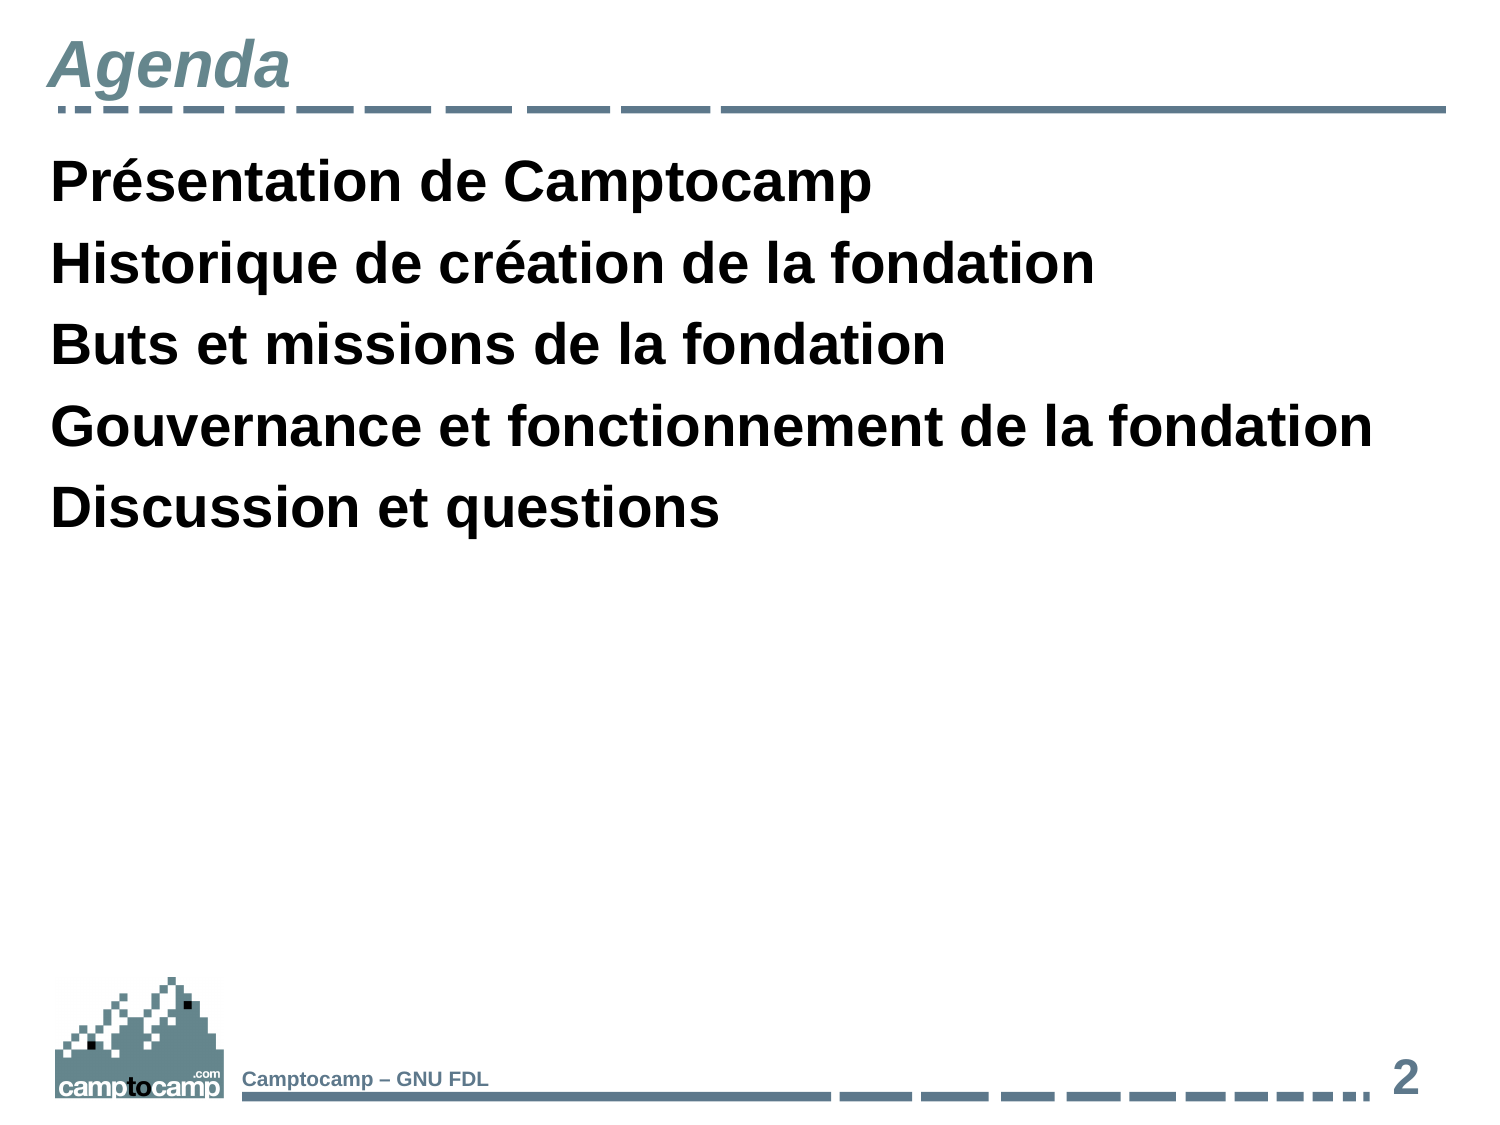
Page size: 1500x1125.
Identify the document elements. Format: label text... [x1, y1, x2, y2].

picture [55, 999, 224, 1101]
title Agenda [47, 10, 1447, 116]
list Présentation de Camptocamp Historique de création de la fondation Buts et missions de la fondation Gouvernance et fonctionnement de la fondation Discussion et questions [50, 147, 1447, 999]
